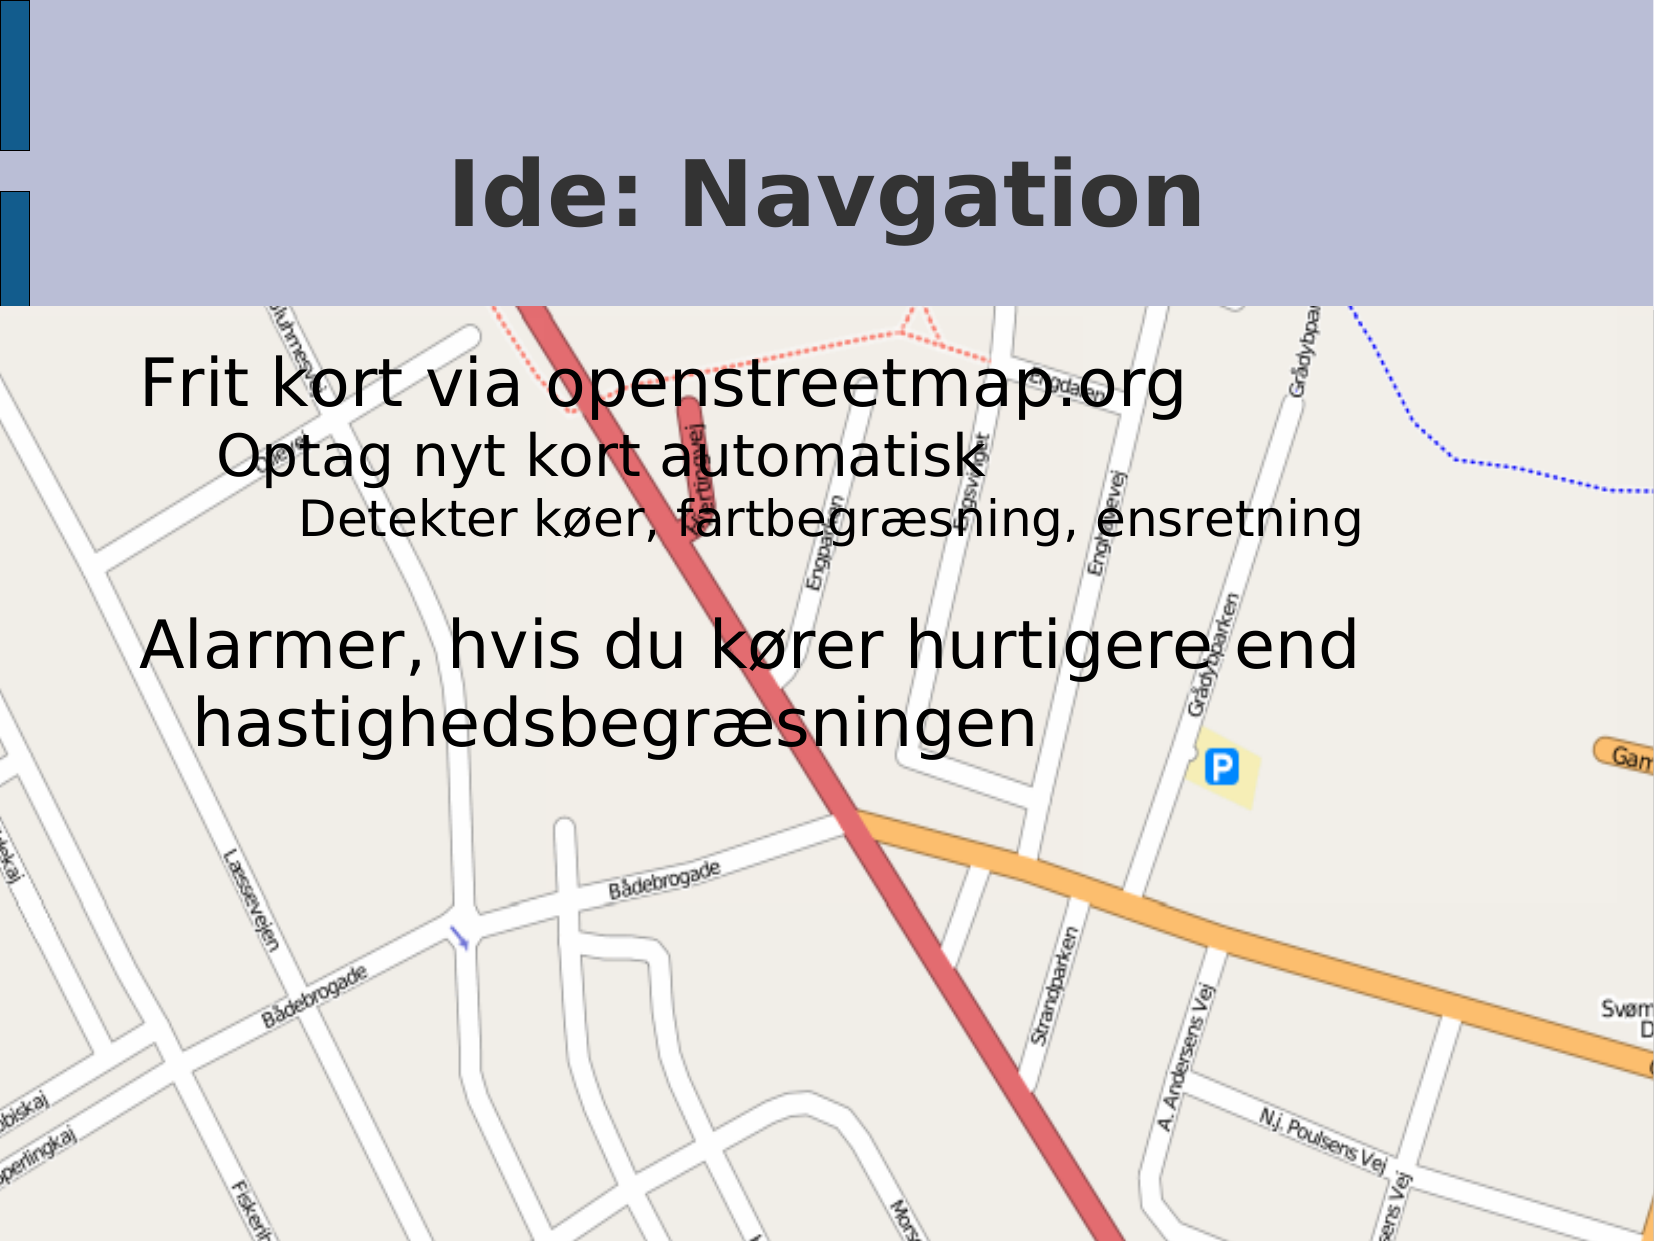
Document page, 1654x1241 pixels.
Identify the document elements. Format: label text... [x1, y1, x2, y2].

title Ide: Navgation [121, 91, 1534, 299]
list Frit kort via openstreetmap.org Optag nyt kort automatisk Detekter køer, fartbegræsning, ensretning Alarmer, hvis du kører hurtigere end hastighedsbegræsningen [121, 344, 1534, 1127]
picture [0, 306, 1654, 1241]
